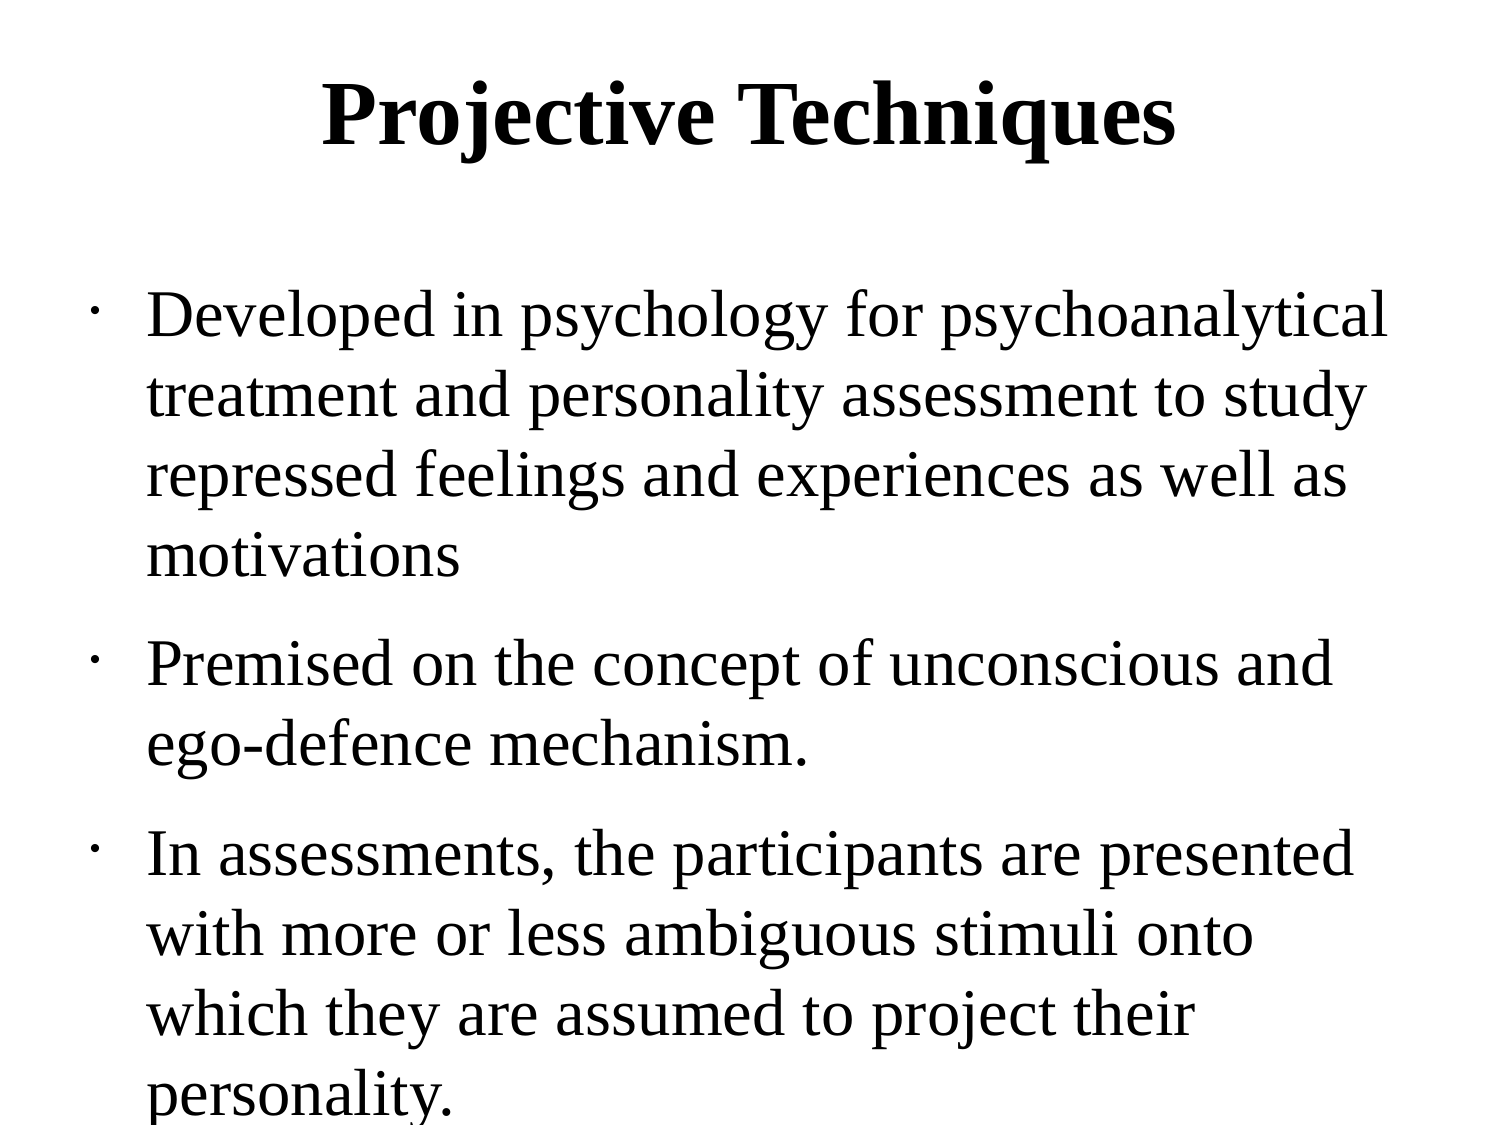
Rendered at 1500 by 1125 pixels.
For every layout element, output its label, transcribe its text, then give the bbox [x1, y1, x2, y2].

title Projective Techniques [75, 45, 1425, 233]
list Developed in psychology for psychoanalytical treatment and personality assessment to study repressed feelings and experiences as well as motivations Premised on the concept of unconscious and ego-defence mechanism. In assessments, the participants are presented with more or less ambiguous stimuli onto which they are assumed to project their personality. [75, 262, 1425, 1005]
